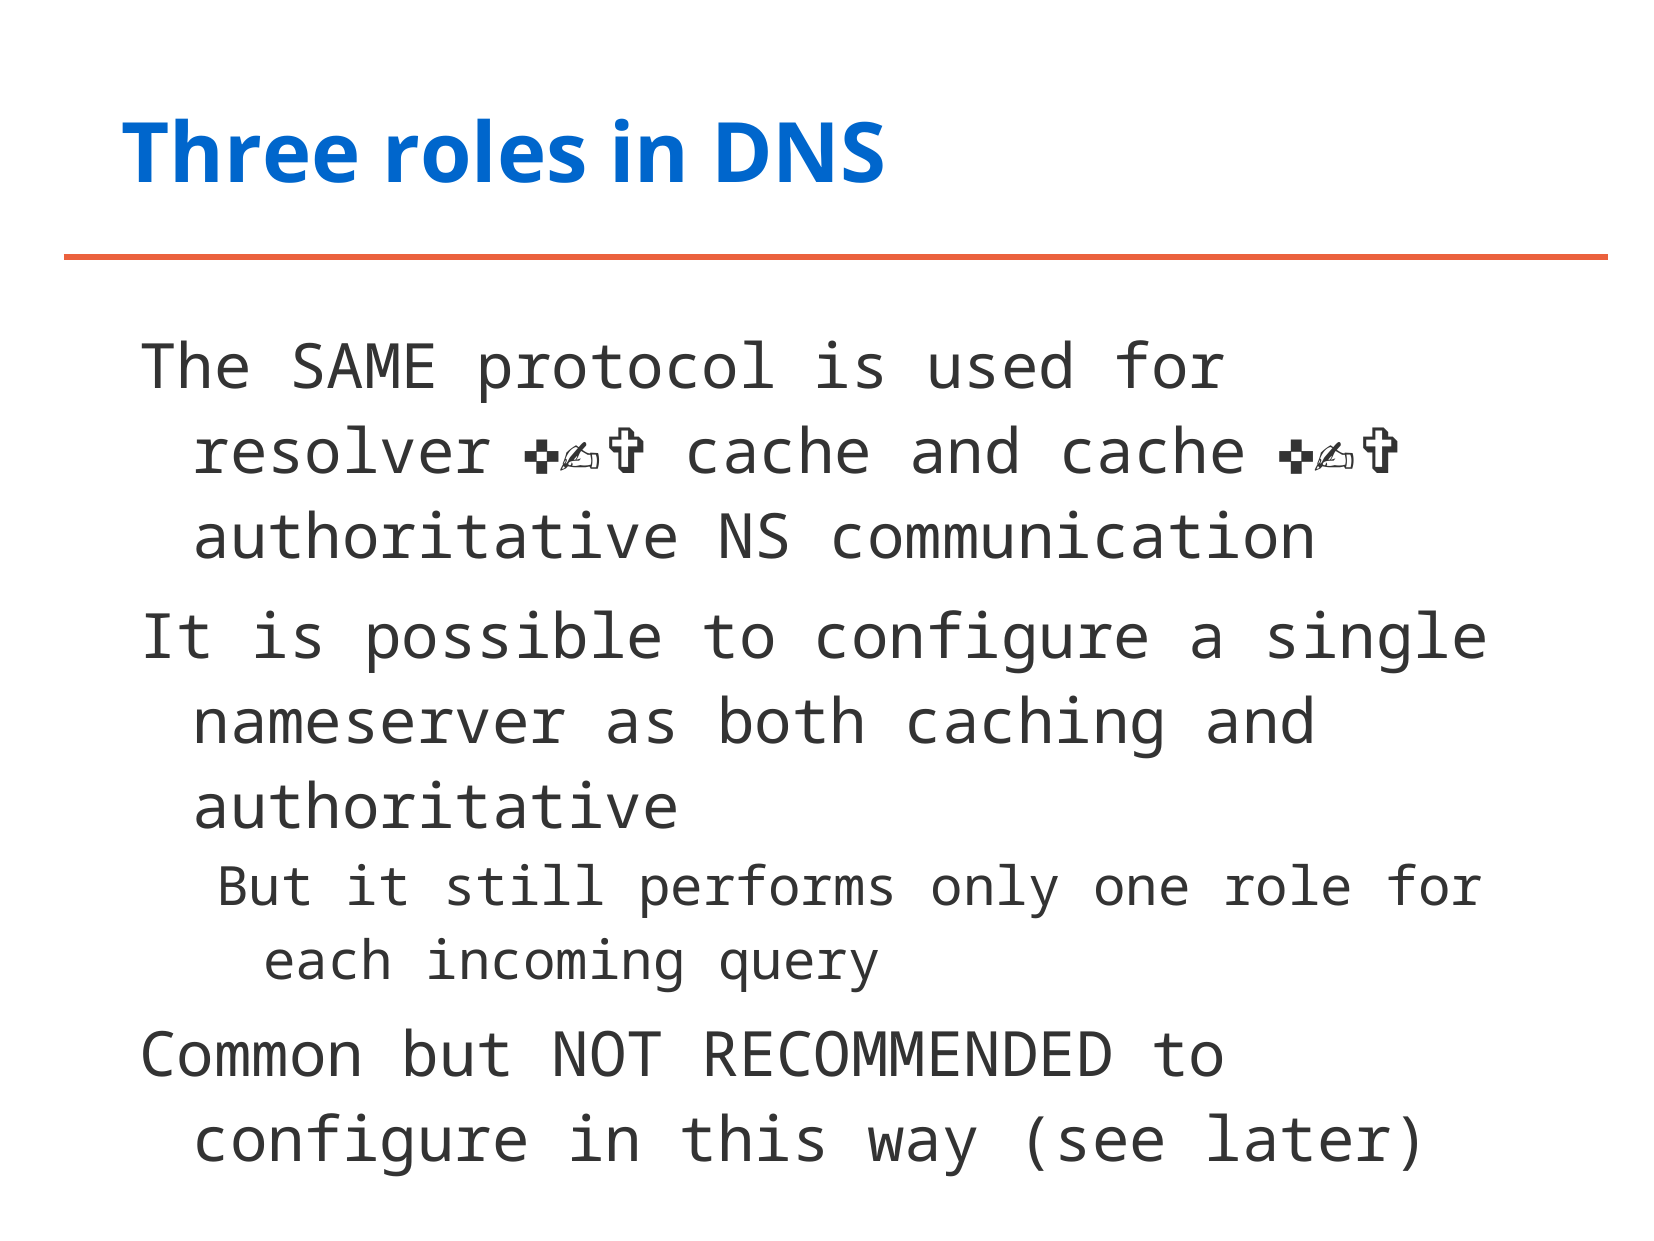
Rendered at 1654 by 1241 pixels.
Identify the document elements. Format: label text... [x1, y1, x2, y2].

title Three roles in DNS [121, 46, 1534, 254]
list The SAME protocol is used for resolver <-> cache and cache <-> authoritative NS communication It is possible to configure a single nameserver as both caching and authoritative But it still performs only one role for each incoming query Common but NOT RECOMMENDED to configure in this way (see later) [121, 322, 1561, 1133]
